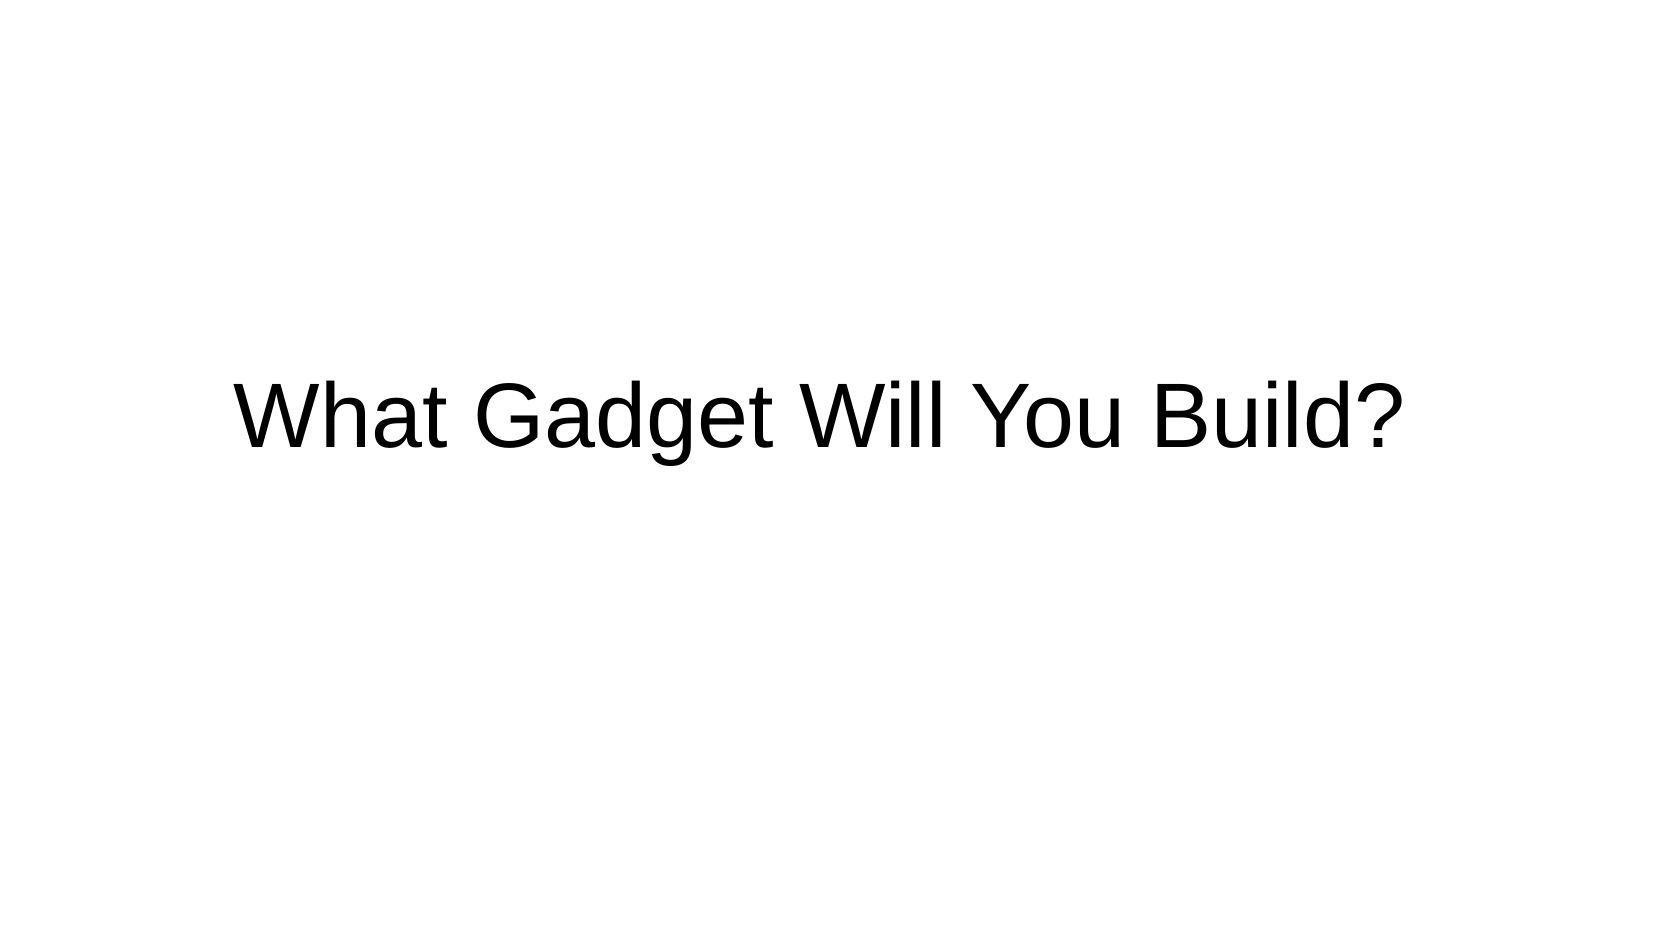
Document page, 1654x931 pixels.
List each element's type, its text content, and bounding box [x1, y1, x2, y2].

title What Gadget Will You Build? [76, 338, 1565, 494]
